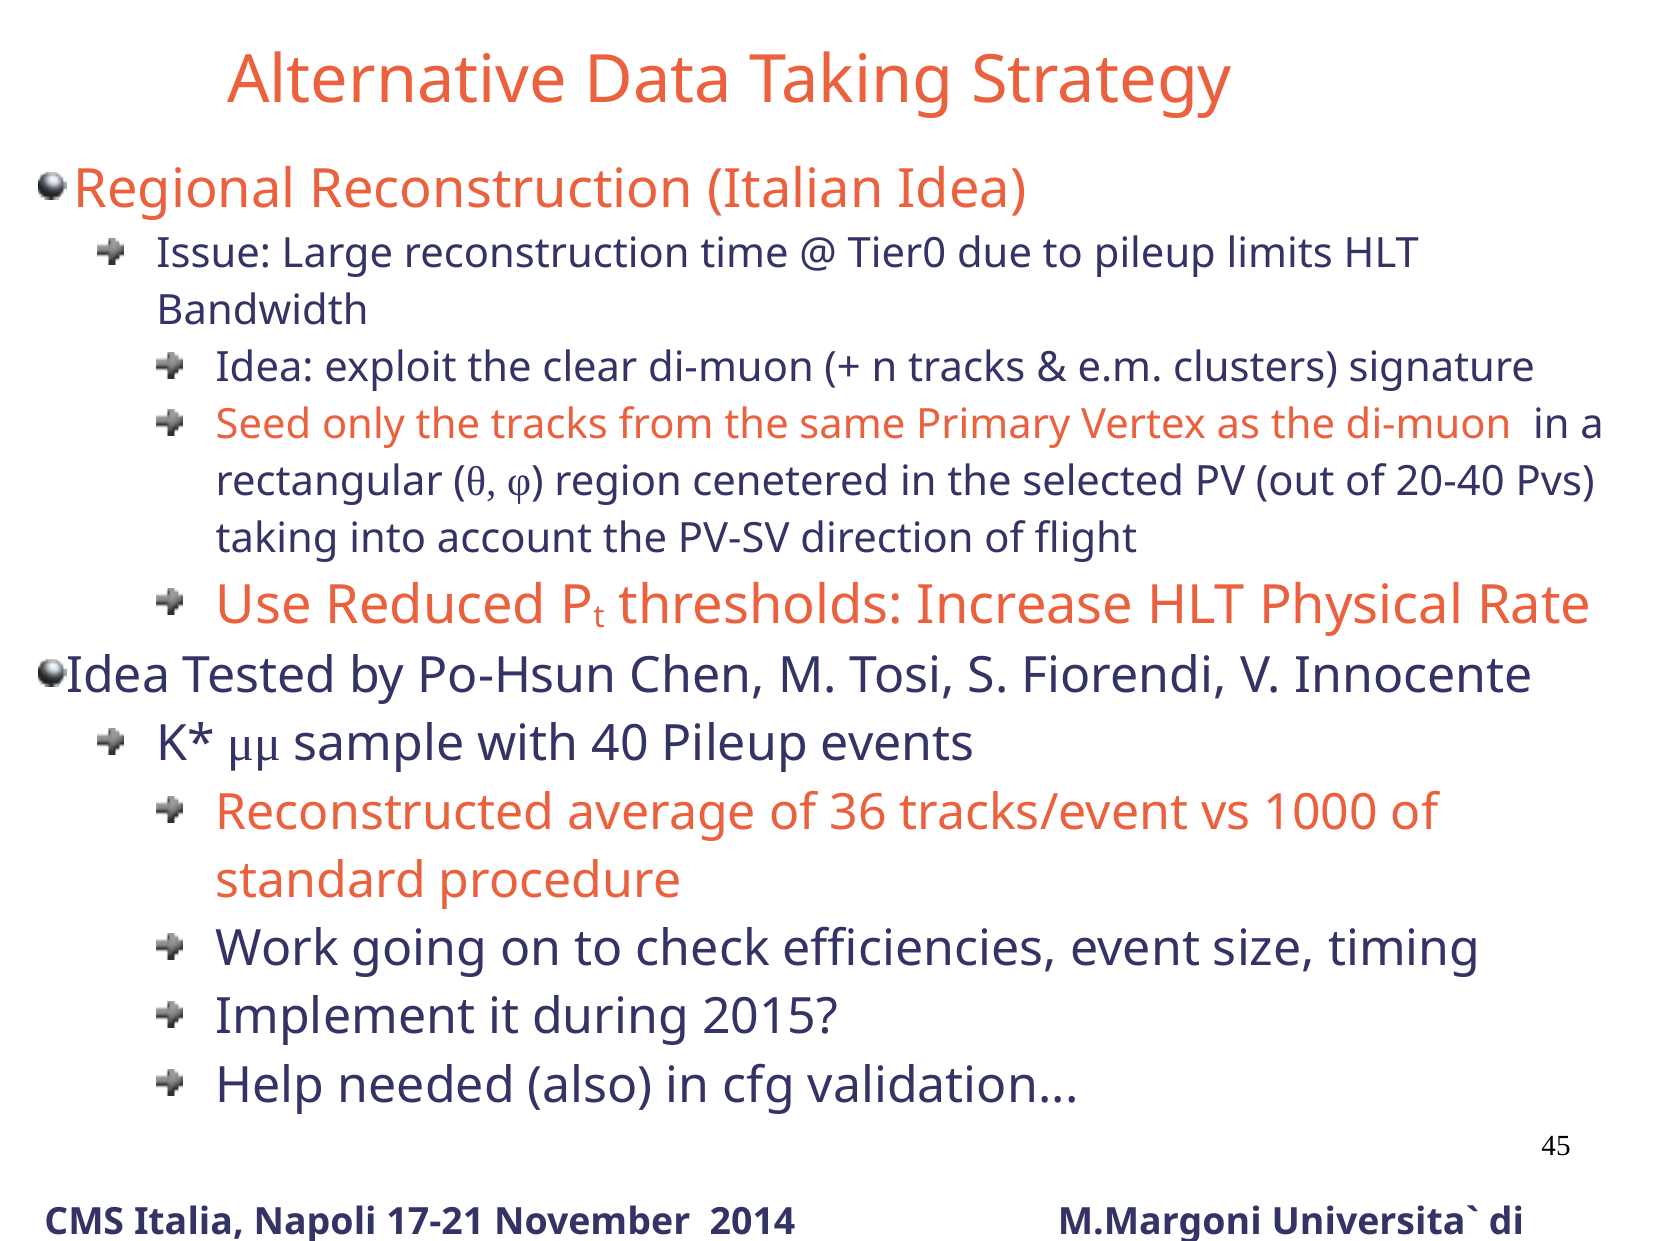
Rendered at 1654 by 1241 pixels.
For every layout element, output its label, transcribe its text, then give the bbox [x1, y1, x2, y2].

text_box Regional Reconstruction (Italian Idea) Issue: Large reconstruction time @ Tier0 due to pileup limits HLT Bandwidth Idea: exploit the clear di-muon (+ n tracks & e.m. clusters) signature Seed only the tracks from the same Primary Vertex as the di-muon in a rectangular (θ, φ) region cenetered in the selected PV (out of 20-40 Pvs) taking into account the PV-SV direction of flight Use Reduced Pt thresholds: Increase HLT Physical Rate Idea Tested by Po-Hsun Chen, M. Tosi, S. Fiorendi, V. Innocente K* μμ sample with 40 Pileup events Reconstructed average of 36 tracks/event vs 1000 of standard procedure Work going on to check efficiencies, event size, timing Implement it during 2015? Help needed (also) in cfg validation... [23, 141, 1654, 1197]
text_box CMS Italia, Napoli 17-21 November 2014 M.Margoni Universita` di Padova & INFN [29, 1197, 1625, 1241]
text_box Alternative Data Taking Strategy [17, 23, 1654, 139]
